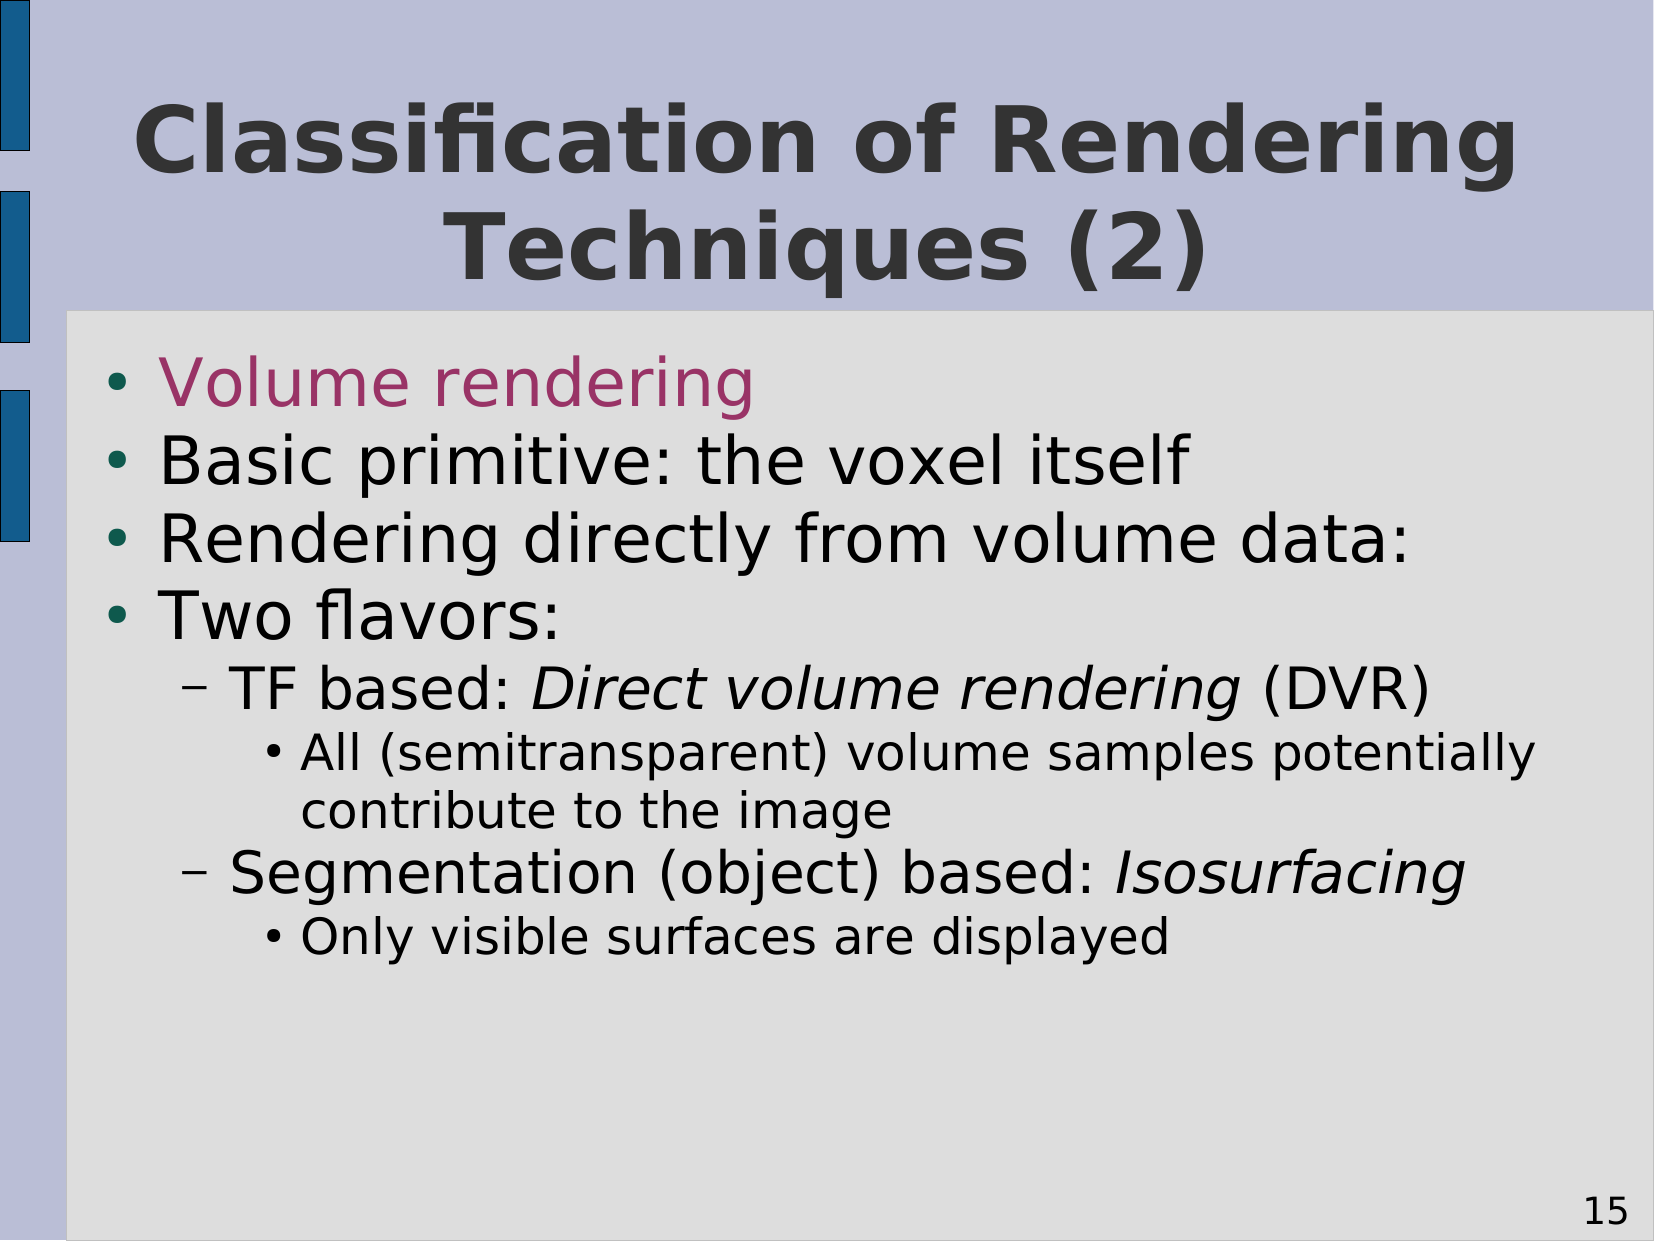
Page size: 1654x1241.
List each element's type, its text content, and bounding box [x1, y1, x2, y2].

list Volume rendering Basic primitive: the voxel itself Rendering directly from volume data: Two flavors: TF based: Direct volume rendering (DVR) All (semitransparent) volume samples potentially contribute to the image Segmentation (object) based: Isosurfacing Only visible surfaces are displayed [87, 344, 1639, 1191]
title Classification of Rendering Techniques (2) [121, 87, 1534, 302]
